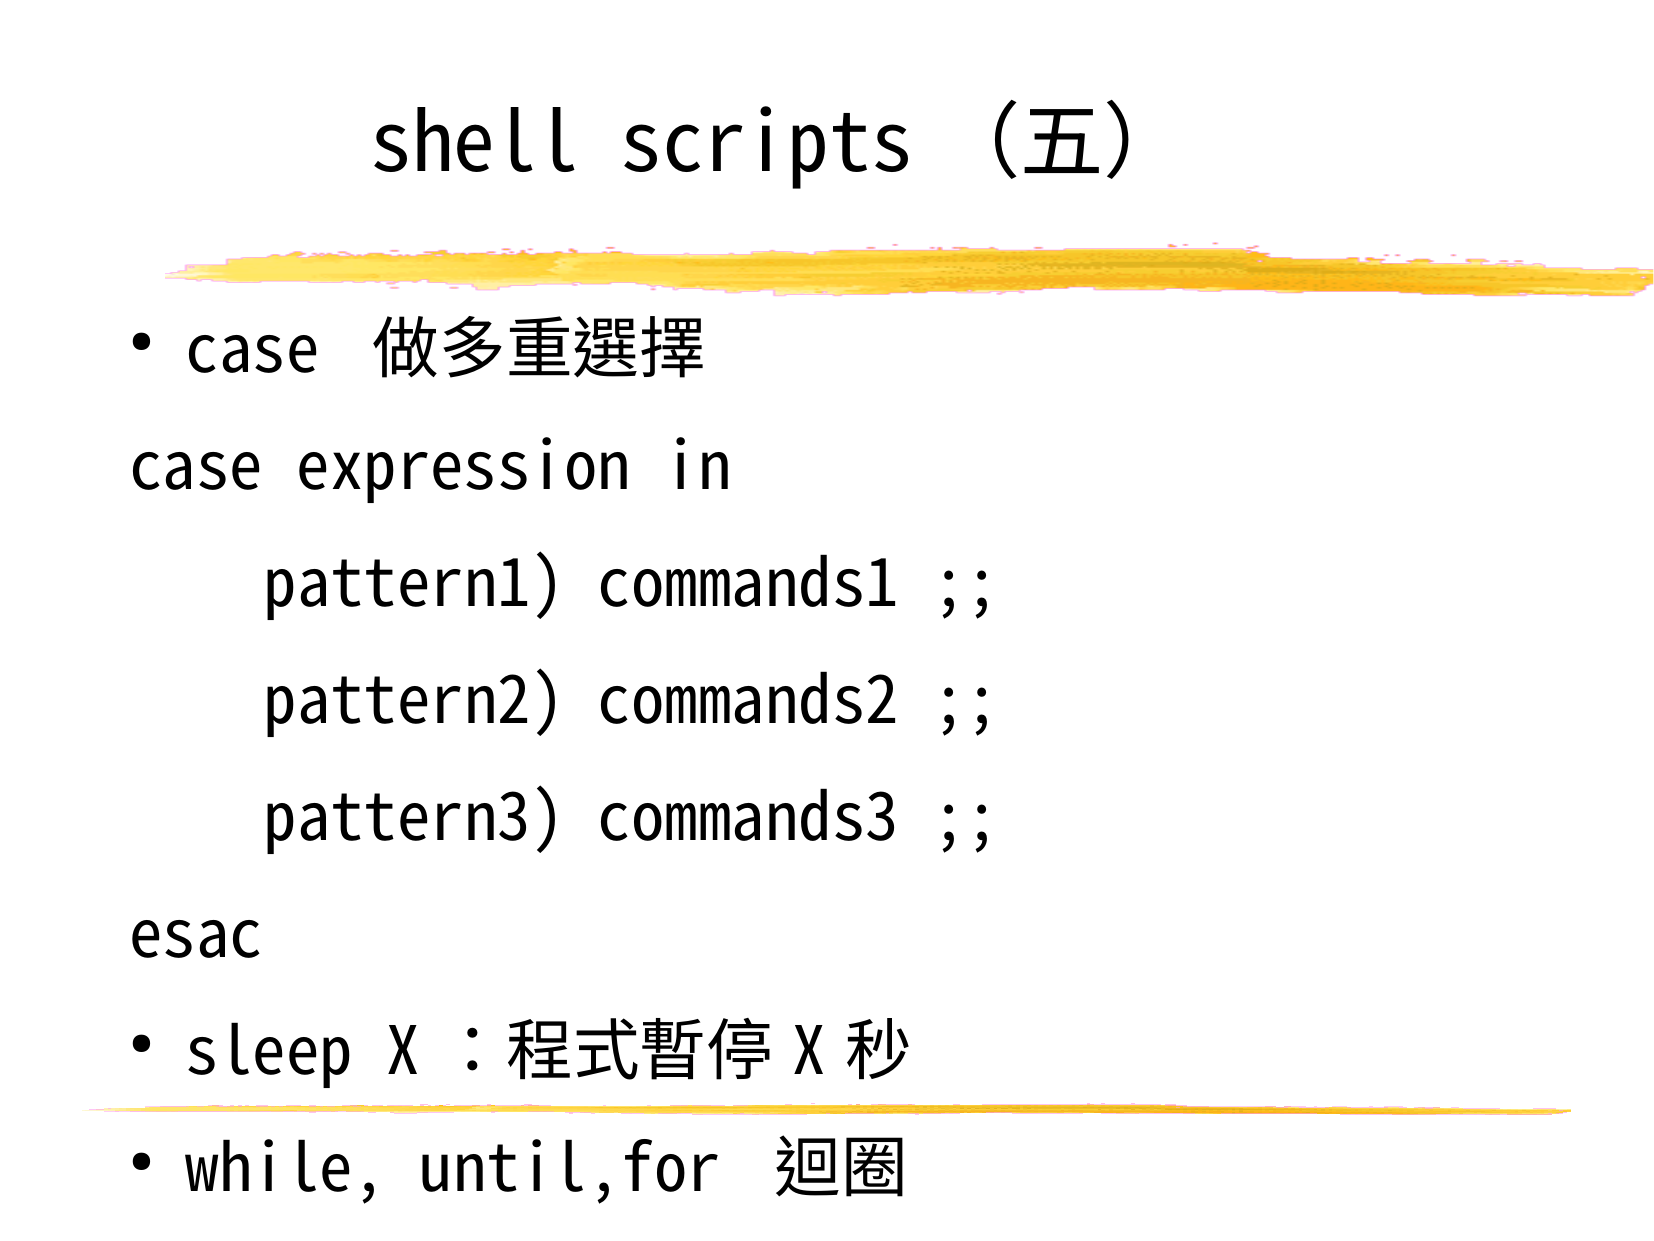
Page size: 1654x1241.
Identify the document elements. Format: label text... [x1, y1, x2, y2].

title shell scripts（五） [76, 28, 1482, 236]
picture [82, 1102, 129, 1117]
picture [165, 237, 1654, 308]
list case 做多重選擇 case expression in pattern1) commands1 ;; pattern2) commands2 ;; pattern3) commands3 ;; esac sleep X：程式暫停X秒 while, until,for 迴圈 trace 一個範例 /etc/init.d/atd [129, 289, 1536, 1143]
picture [1536, 1102, 1571, 1117]
